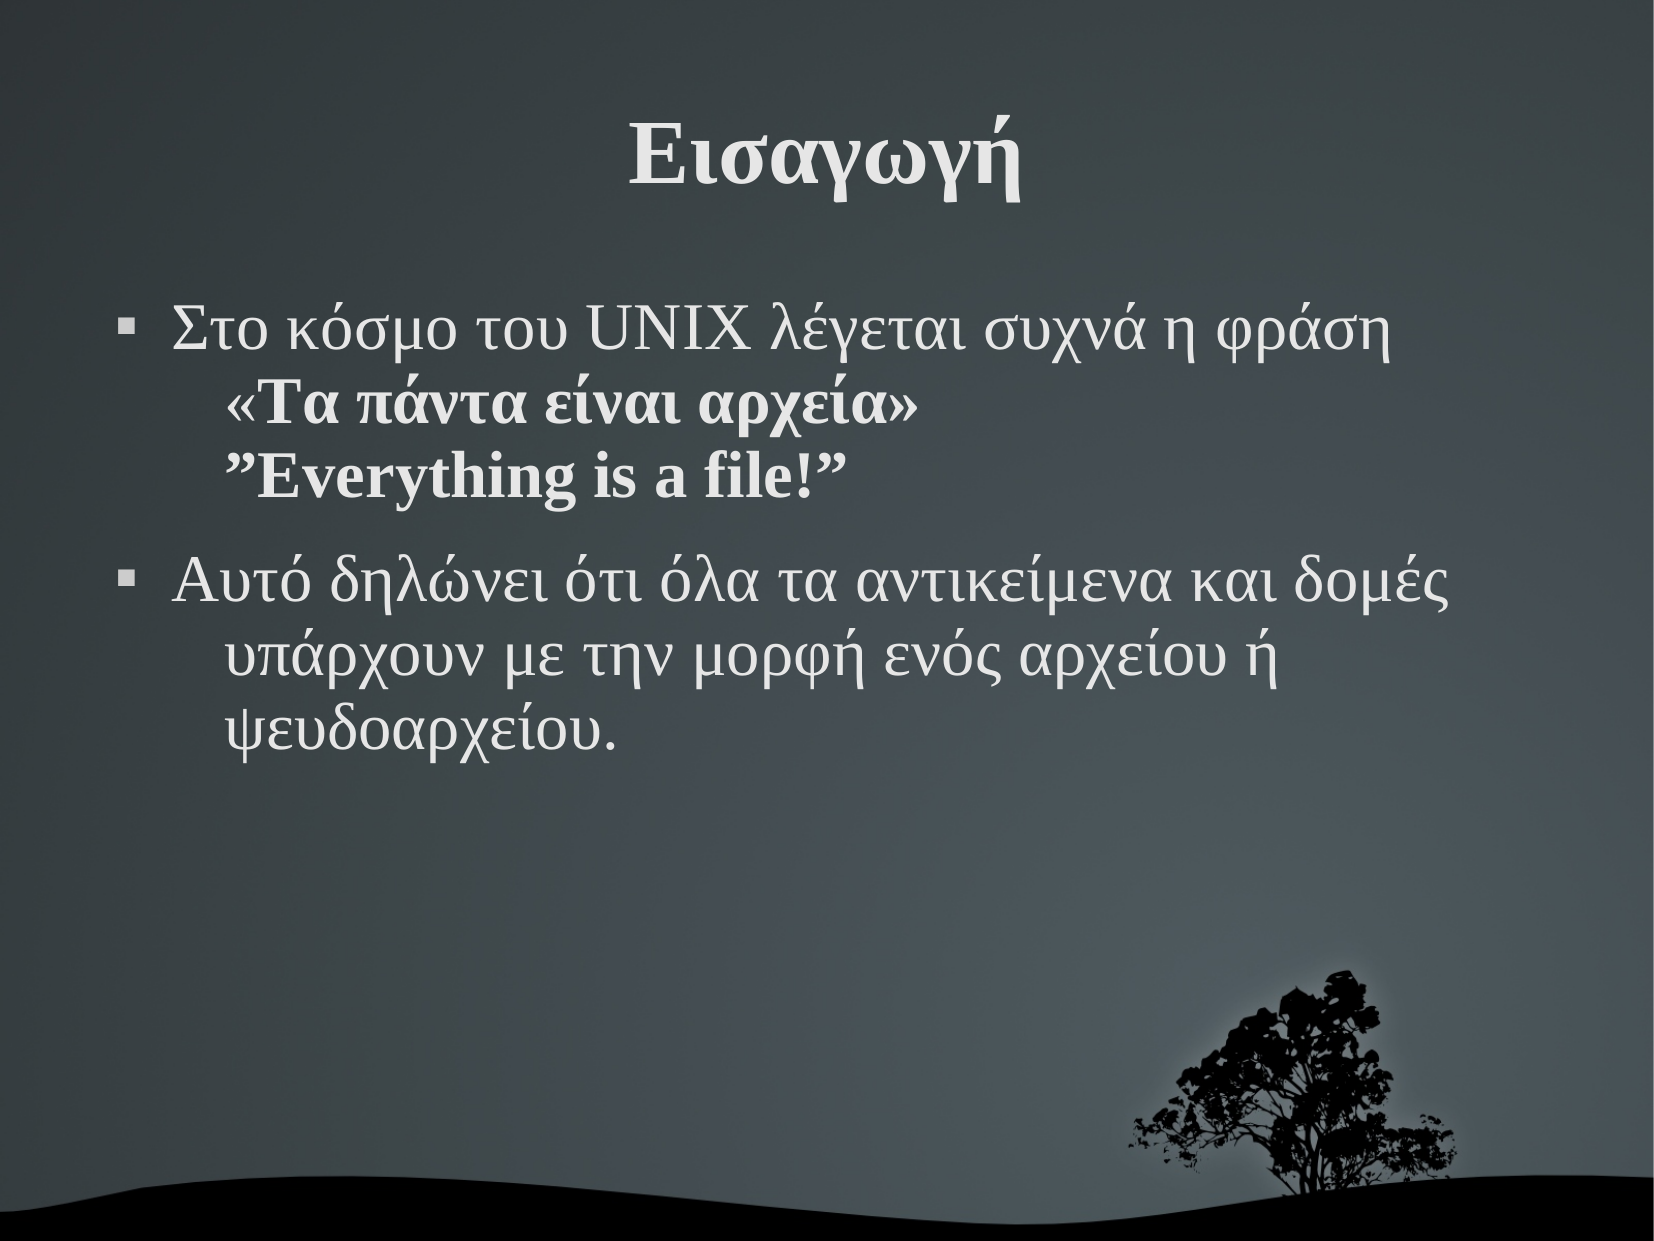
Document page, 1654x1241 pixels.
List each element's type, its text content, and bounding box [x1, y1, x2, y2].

picture [0, 0, 1654, 1241]
list Στο κόσμο του UNIX λέγεται συχνά η φράση «Τα πάντα είναι αρχεία» ”Everything is a file!” Αυτό δηλώνει ότι όλα τα αντικείμενα και δομές υπάρχουν με την μορφή ενός αρχείου ή ψευδοαρχείου. [82, 290, 1571, 1109]
title Εισαγωγή [82, 49, 1571, 257]
